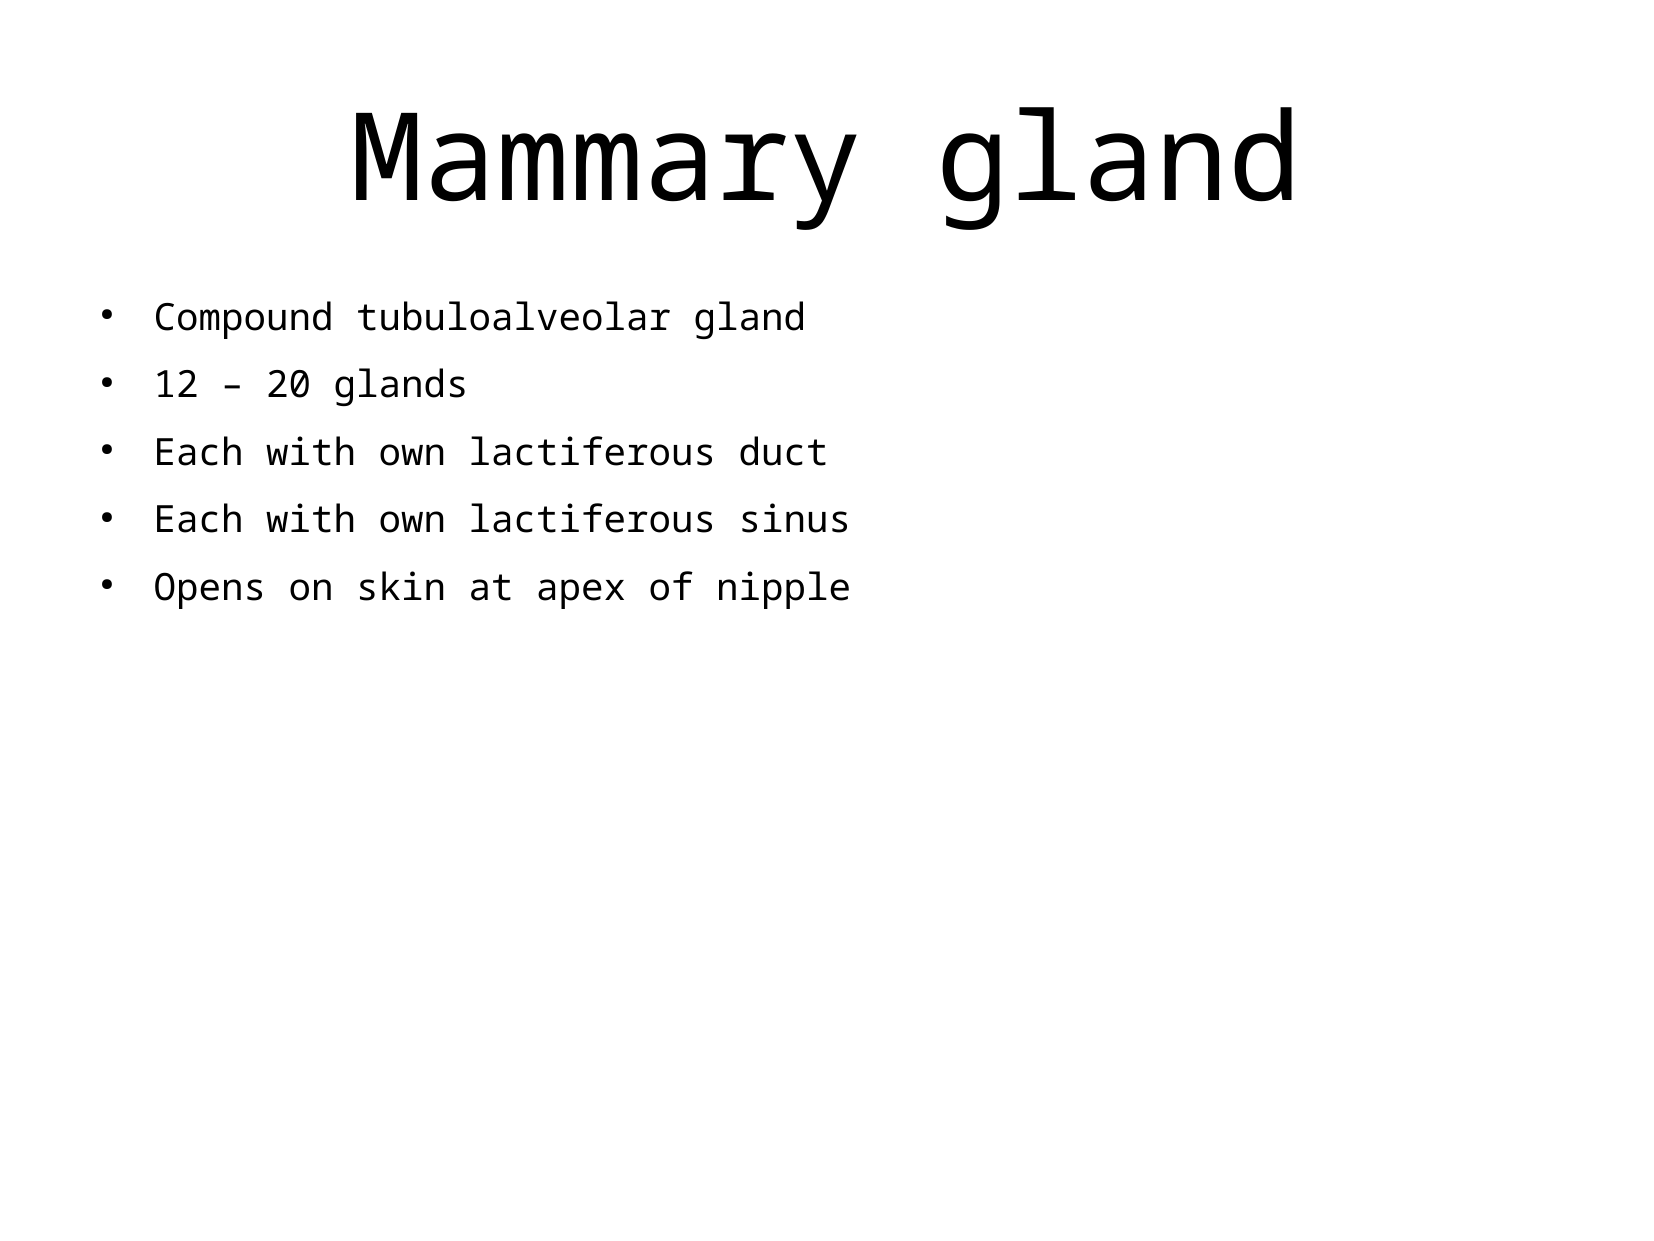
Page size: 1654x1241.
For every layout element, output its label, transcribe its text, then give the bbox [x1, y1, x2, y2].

title Mammary gland [82, 49, 1571, 257]
list Compound tubuloalveolar gland 12 – 20 glands Each with own lactiferous duct Each with own lactiferous sinus Opens on skin at apex of nipple [82, 290, 1571, 1010]
